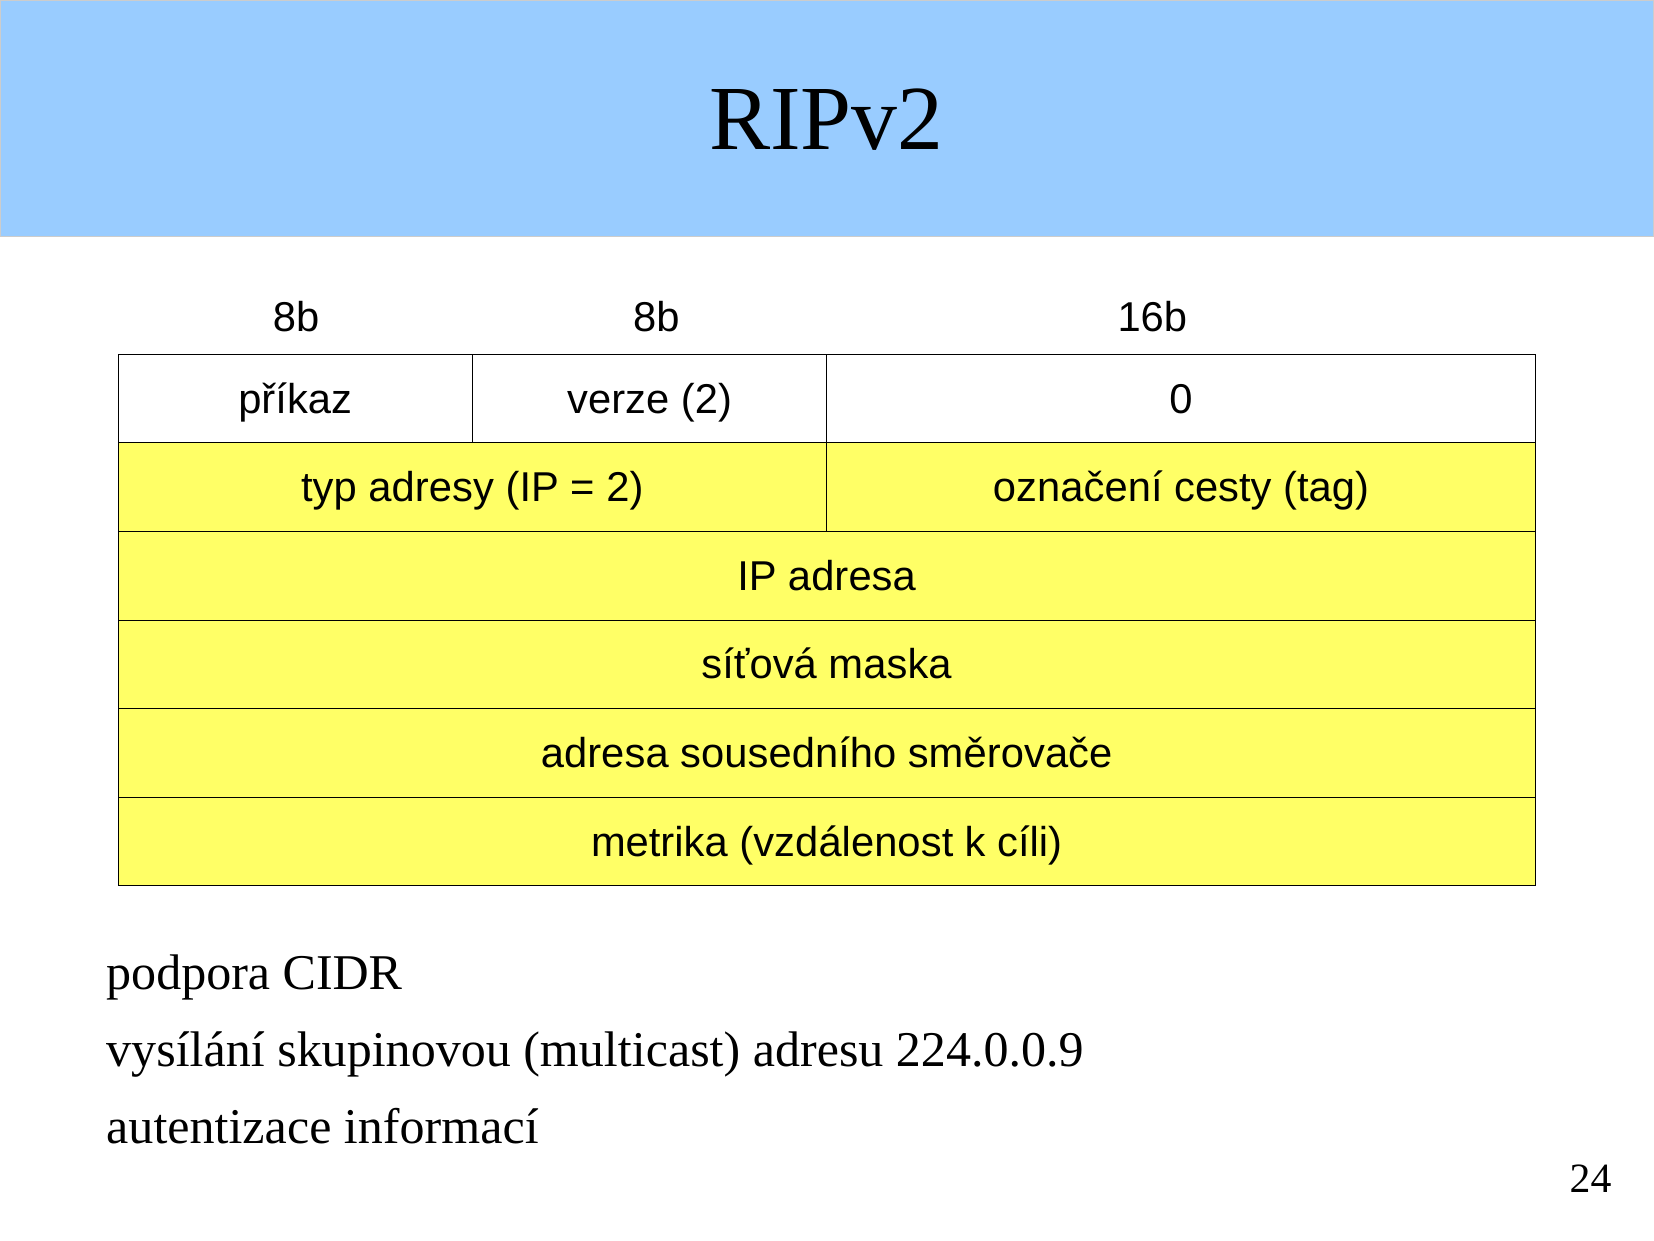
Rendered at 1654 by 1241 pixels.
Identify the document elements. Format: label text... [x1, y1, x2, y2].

text_box příkaz [118, 354, 472, 442]
text_box metrika (vzdálenost k cíli) [118, 797, 1536, 886]
text_box IP adresa [118, 531, 1536, 620]
text_box typ adresy (IP = 2) [118, 442, 826, 531]
text_box 8b [254, 293, 338, 346]
list podpora CIDR vysílání skupinovou (multicast) adresu 224.0.0.9 autentizace informací [88, 944, 1565, 1172]
text_box 8b [614, 293, 699, 346]
text_box adresa sousedního směrovače [118, 708, 1536, 797]
text_box 0 [826, 354, 1536, 442]
text_box 16b [1110, 293, 1195, 346]
title RIPv2 [0, 0, 1654, 237]
text_box označení cesty (tag) [826, 442, 1536, 532]
text_box verze (2) [472, 354, 826, 442]
text_box síťová maska [118, 620, 1536, 708]
